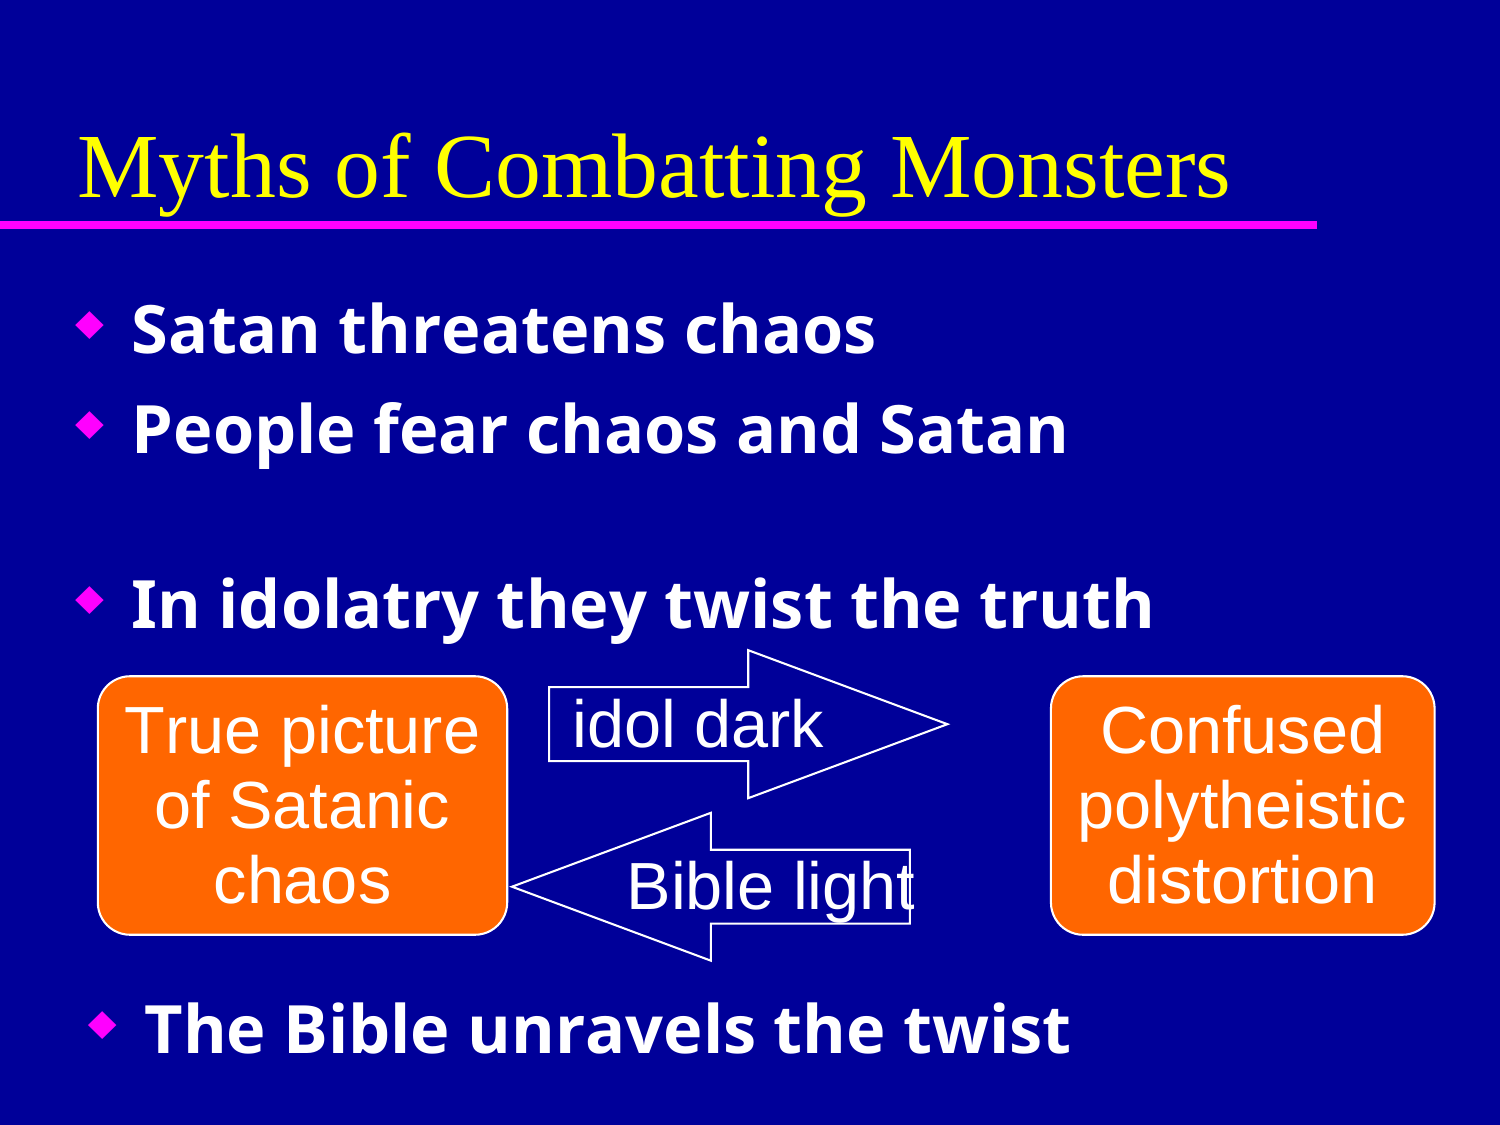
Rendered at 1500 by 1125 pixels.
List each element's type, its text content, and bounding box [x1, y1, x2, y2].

text_box Confused polytheistic distortion [1050, 676, 1435, 935]
text_box idol dark [549, 650, 948, 799]
text_box The Bible unravels the twist [72, 975, 1394, 1125]
text_box True picture of Satanic chaos [97, 676, 508, 935]
text_box Bible light [511, 812, 910, 961]
title Myths of Combatting Monsters [62, 43, 1338, 225]
text_box In idolatry they twist the truth [60, 549, 1382, 675]
list Satan threatens chaos [60, 275, 1382, 374]
text_box People fear chaos and Satan [60, 374, 1382, 549]
